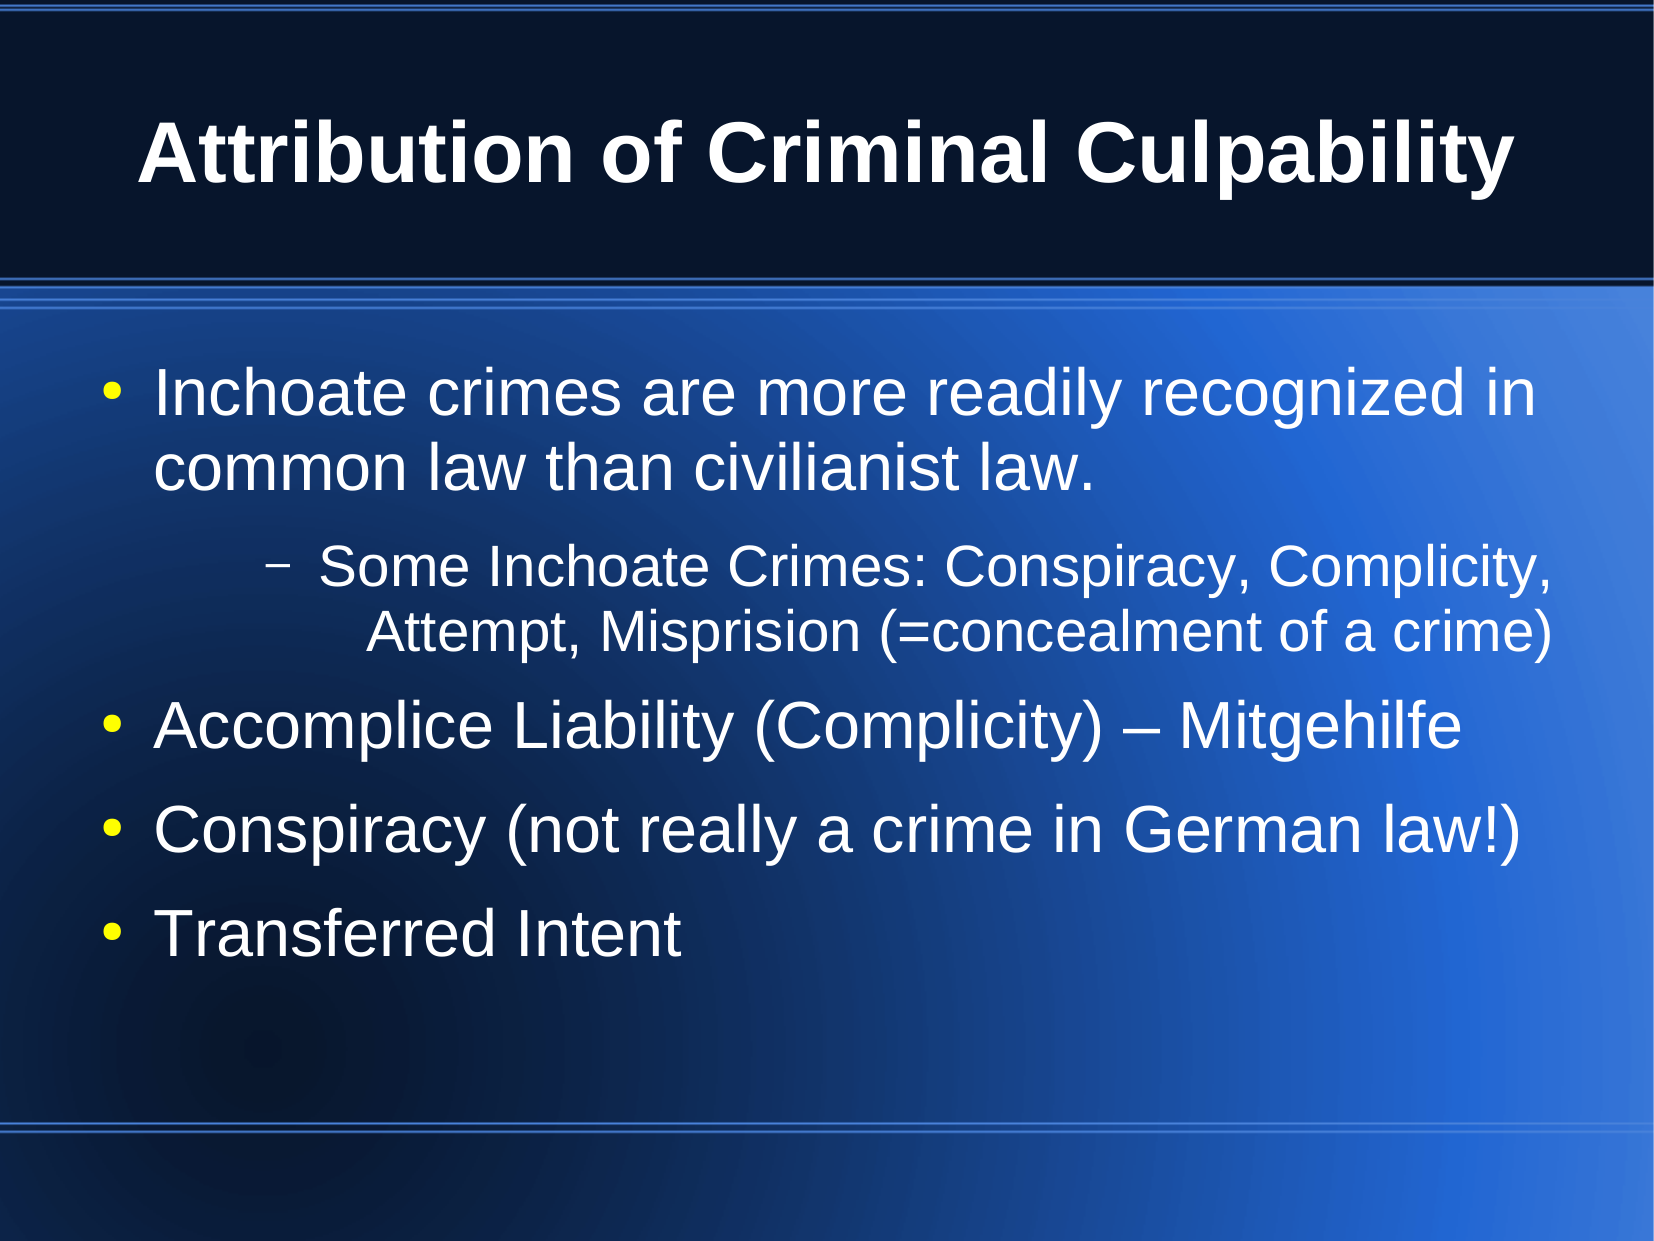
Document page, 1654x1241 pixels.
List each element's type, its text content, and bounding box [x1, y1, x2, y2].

title Attribution of Criminal Culpability [82, 49, 1571, 257]
list Inchoate crimes are more readily recognized in common law than civilianist law. Some Inchoate Crimes: Conspiracy, Complicity, Attempt, Misprision (=concealment of a crime) Accomplice Liability (Complicity) – Mitgehilfe Conspiracy (not really a crime in German law!) Transferred Intent [82, 355, 1571, 1058]
picture [0, 0, 1654, 1241]
